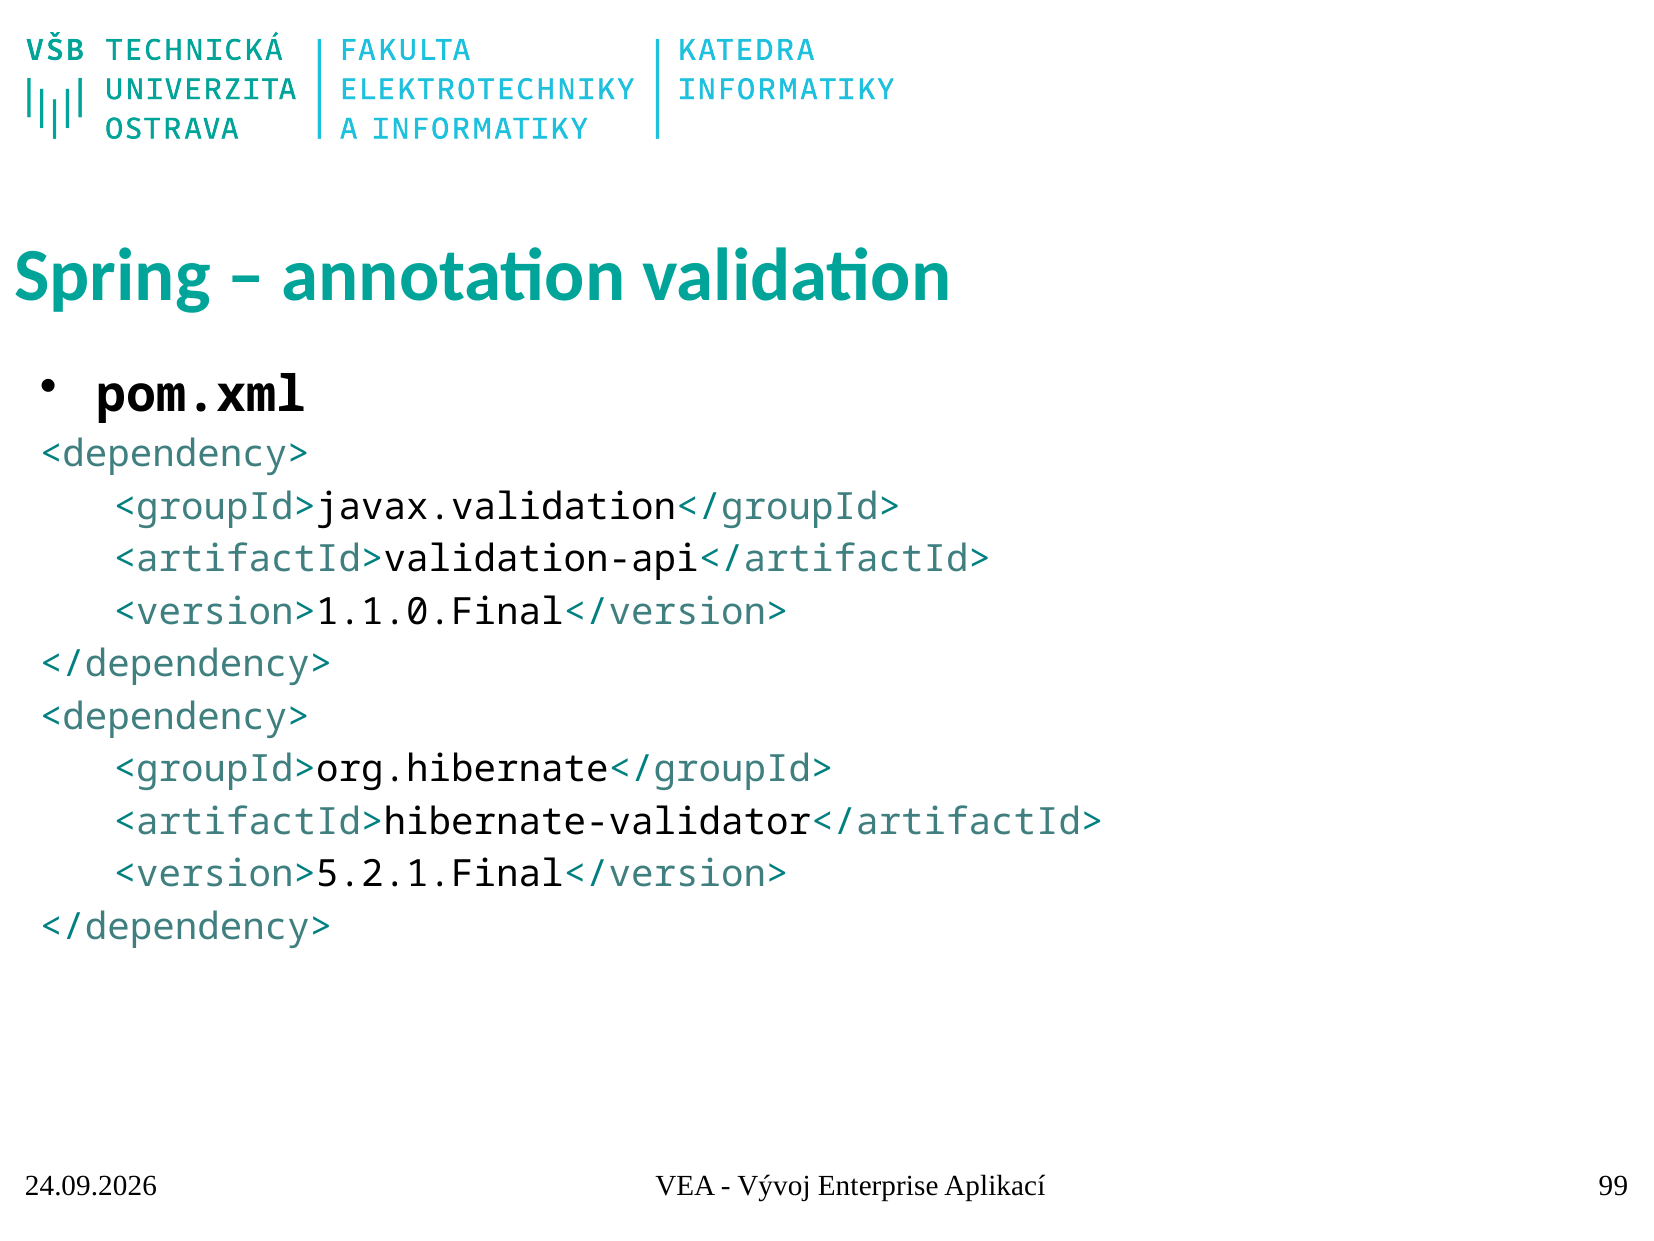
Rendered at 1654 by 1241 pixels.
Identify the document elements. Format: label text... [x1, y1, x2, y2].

list pom.xml <dependency> <groupId>javax.validation</groupId> <artifactId>validation-api</artifactId> <version>1.1.0.Final</version> </dependency> <dependency> <groupId>org.hibernate</groupId> <artifactId>hibernate-validator</artifactId> <version>5.2.1.Final</version> </dependency> [24, 354, 1629, 1146]
picture [26, 31, 894, 139]
title Spring – annotation validation [14, 165, 1619, 319]
